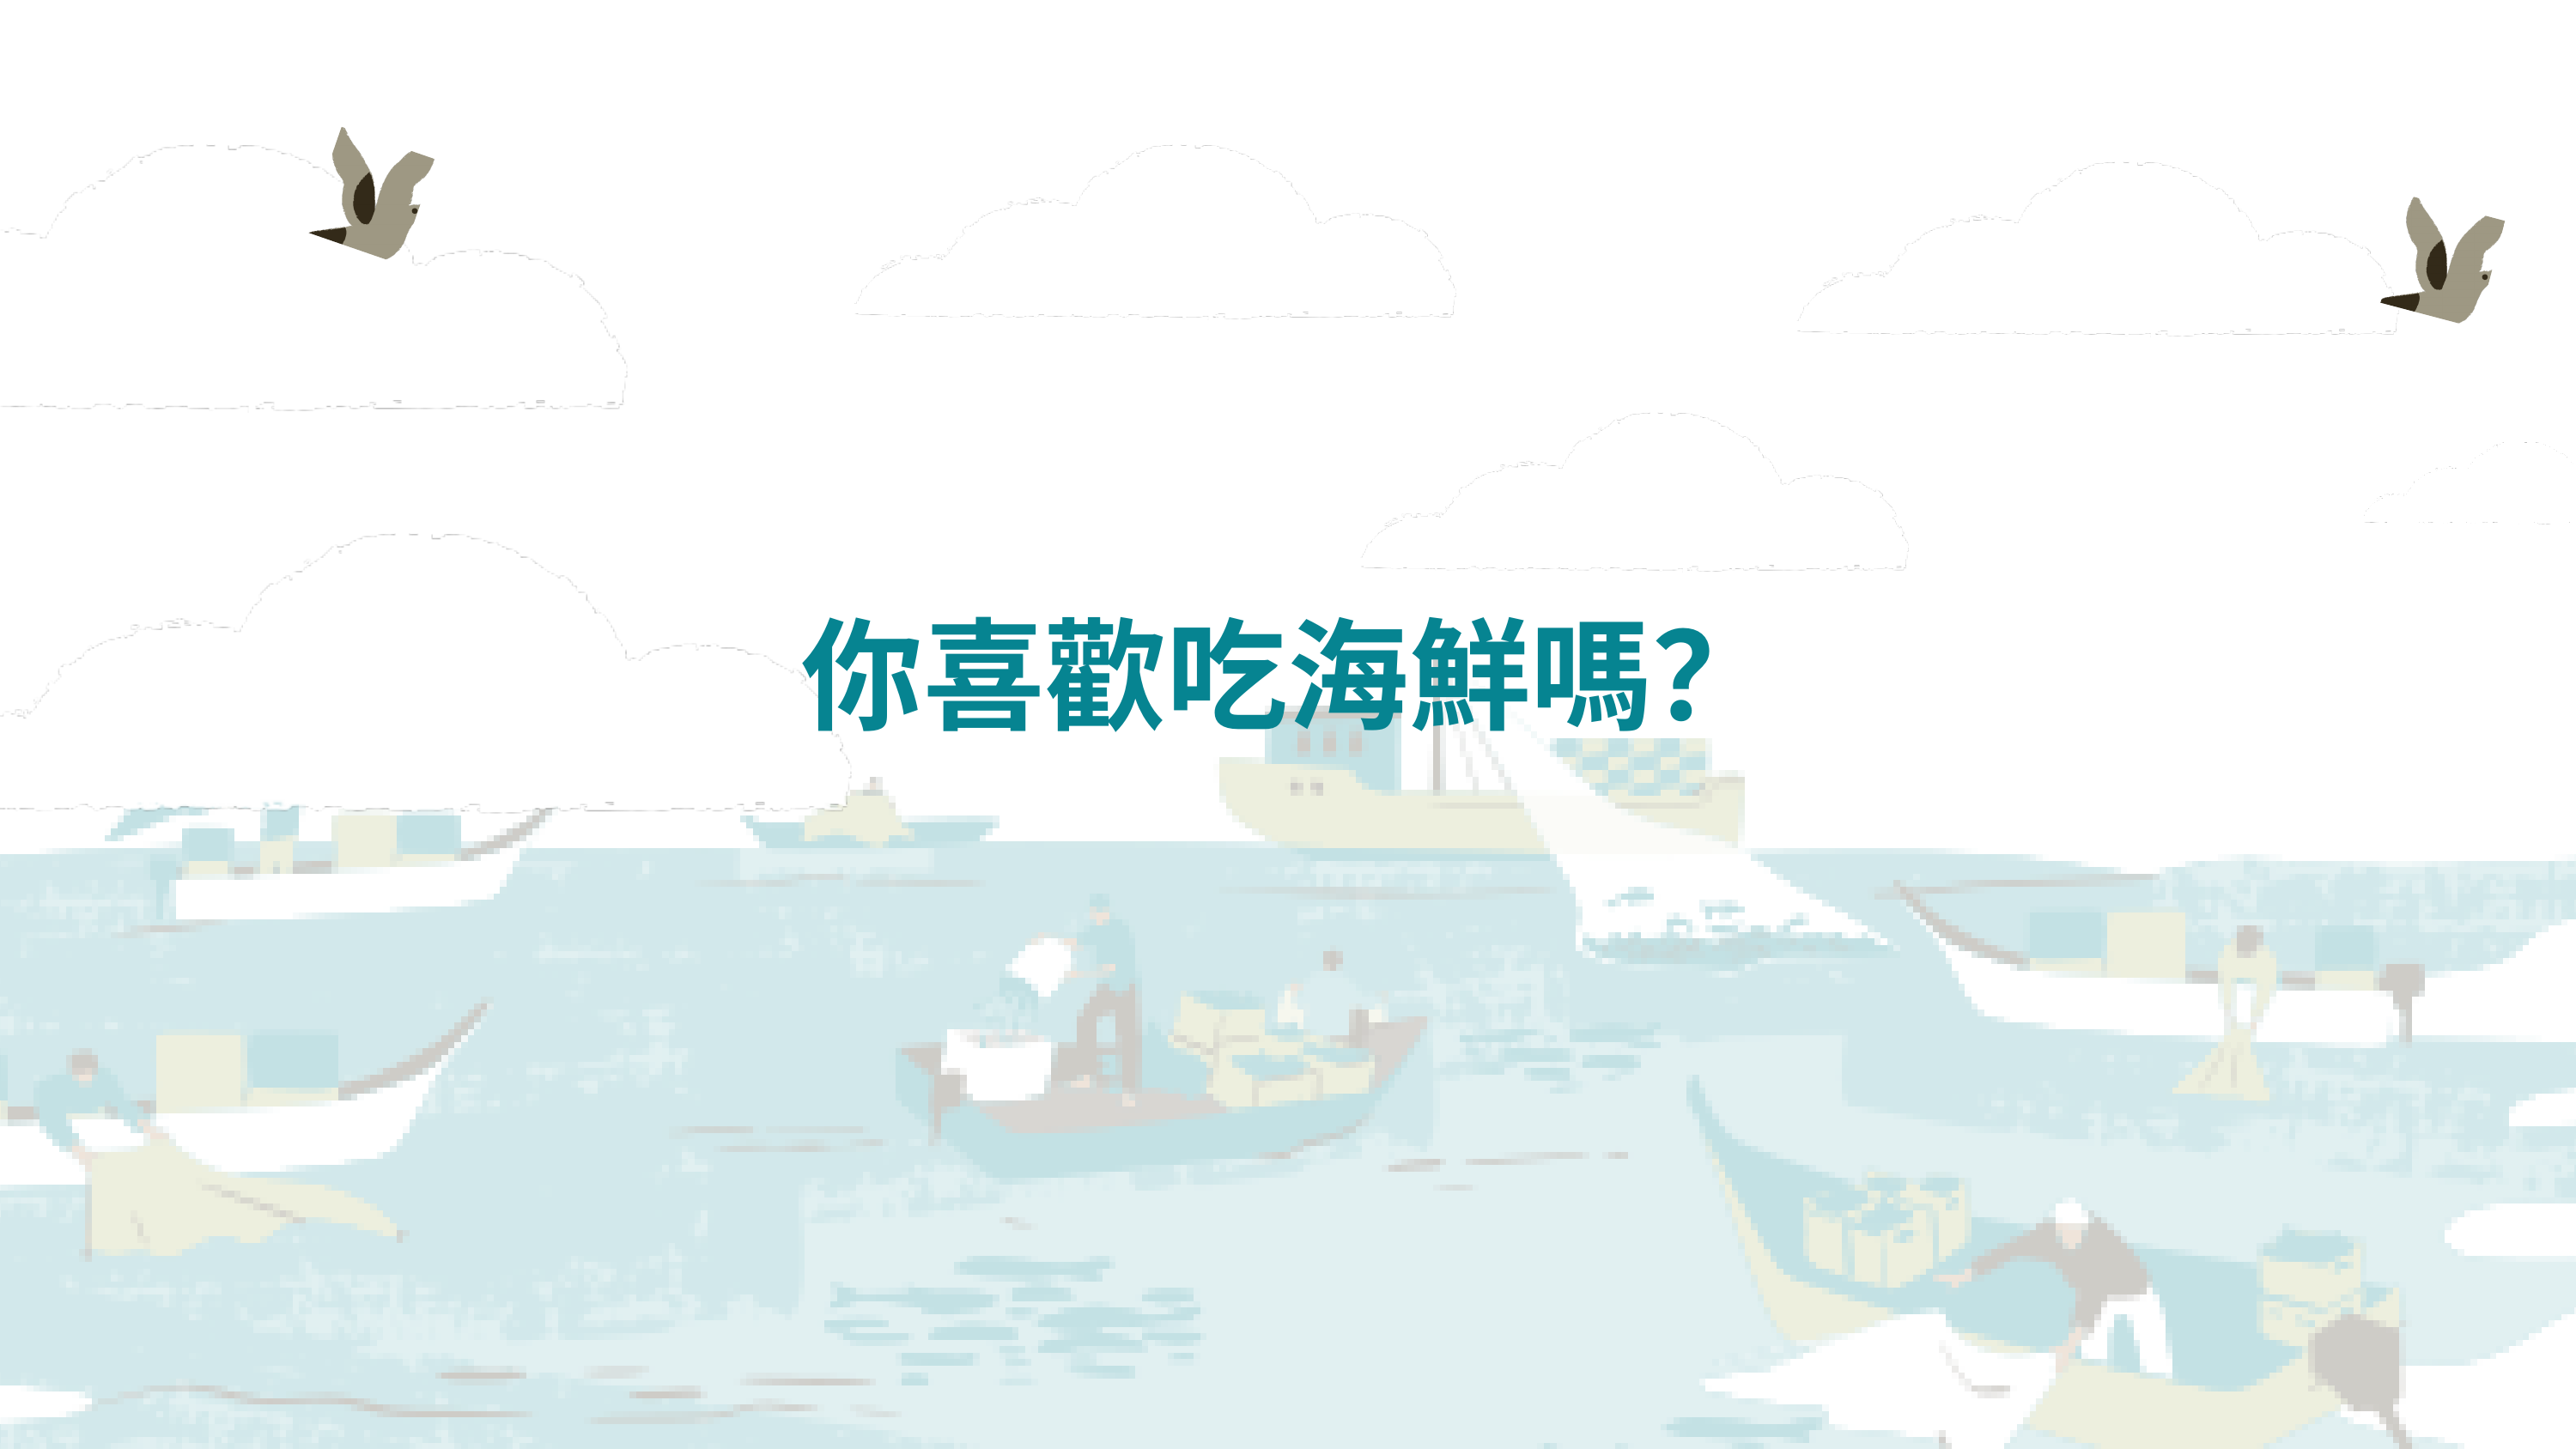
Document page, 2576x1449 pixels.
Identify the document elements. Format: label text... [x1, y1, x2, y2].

text_box 你喜歡吃海鮮嗎？ [550, 618, 2026, 749]
text_box [1360, 412, 1910, 573]
text_box [0, 126, 629, 414]
text_box [854, 144, 1457, 320]
text_box [0, 533, 2576, 1449]
text_box [1796, 161, 2506, 337]
text_box [2362, 440, 2576, 524]
